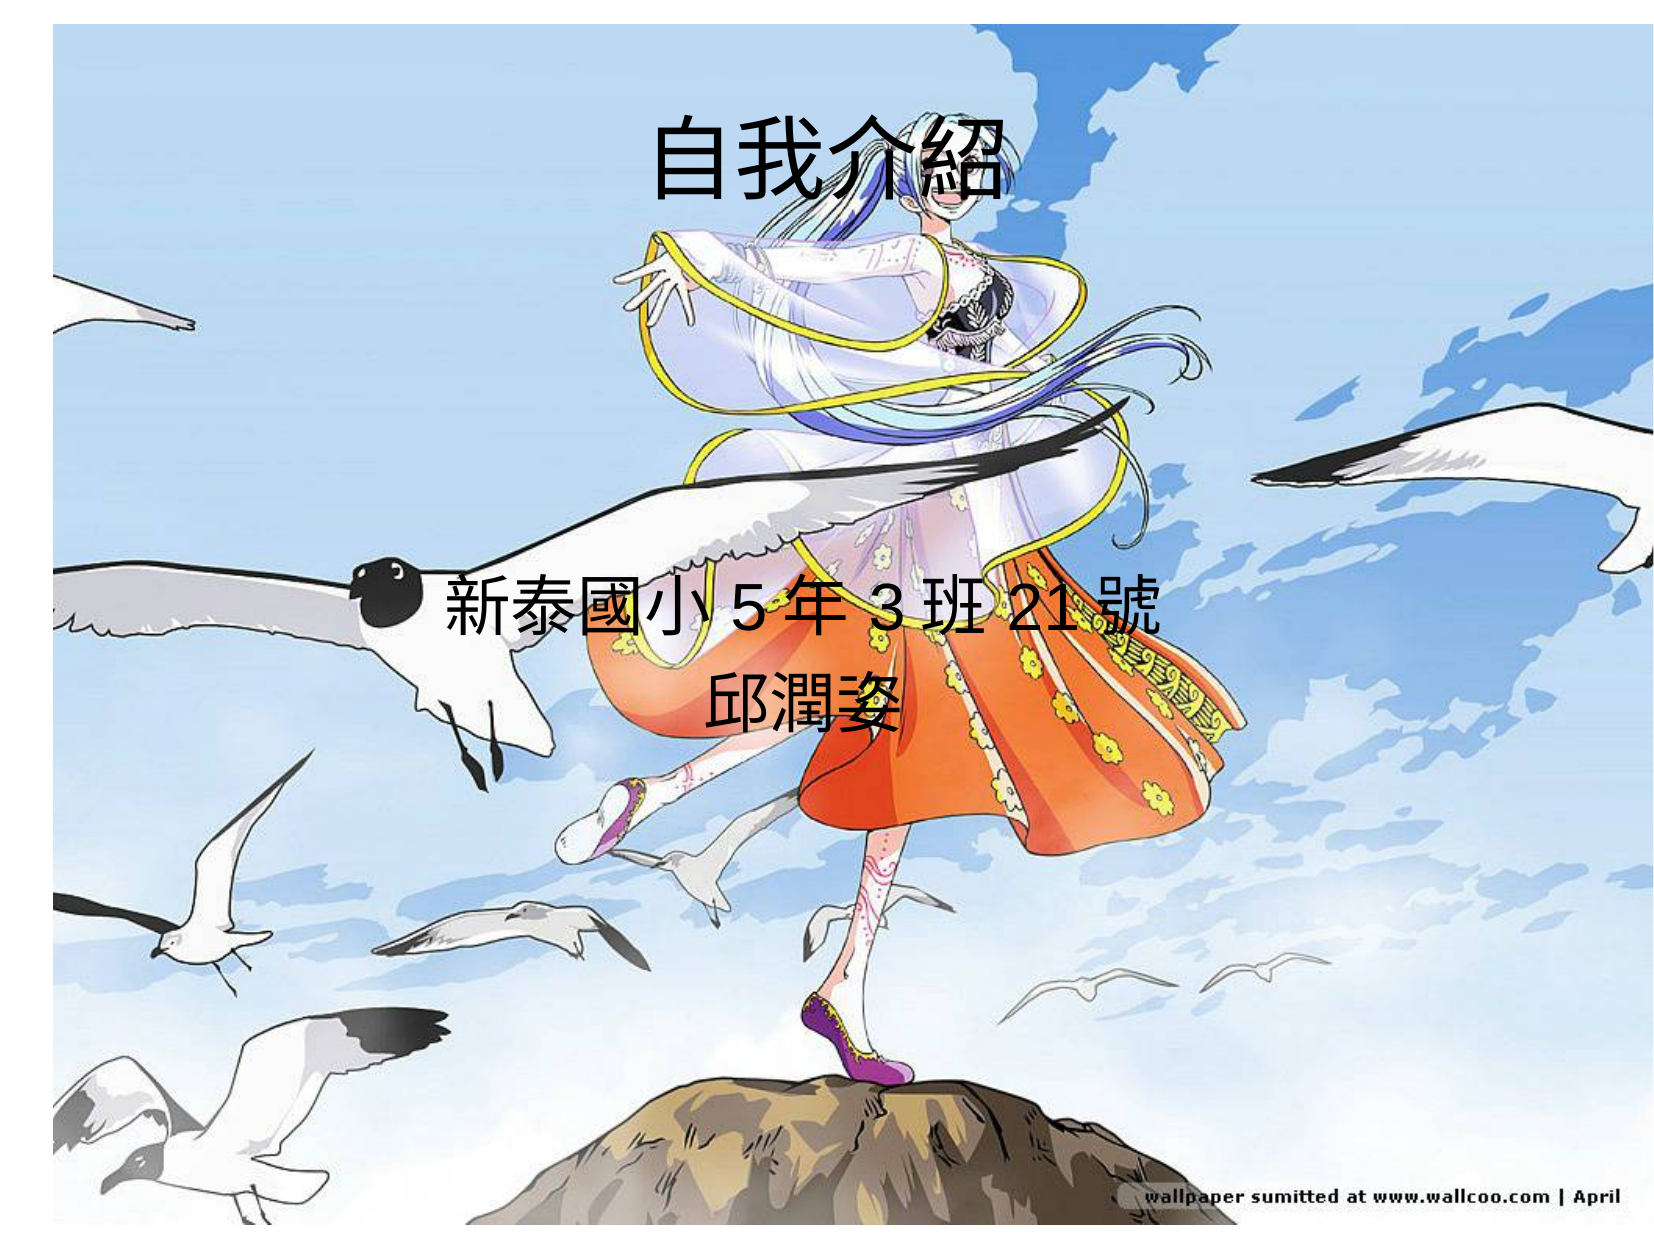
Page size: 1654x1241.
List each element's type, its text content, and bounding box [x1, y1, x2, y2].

subtitle 新泰國小5年3班21號 邱潤姿 [59, 290, 1548, 1010]
title 自我介紹 [82, 49, 1571, 257]
picture [53, 24, 1654, 1225]
